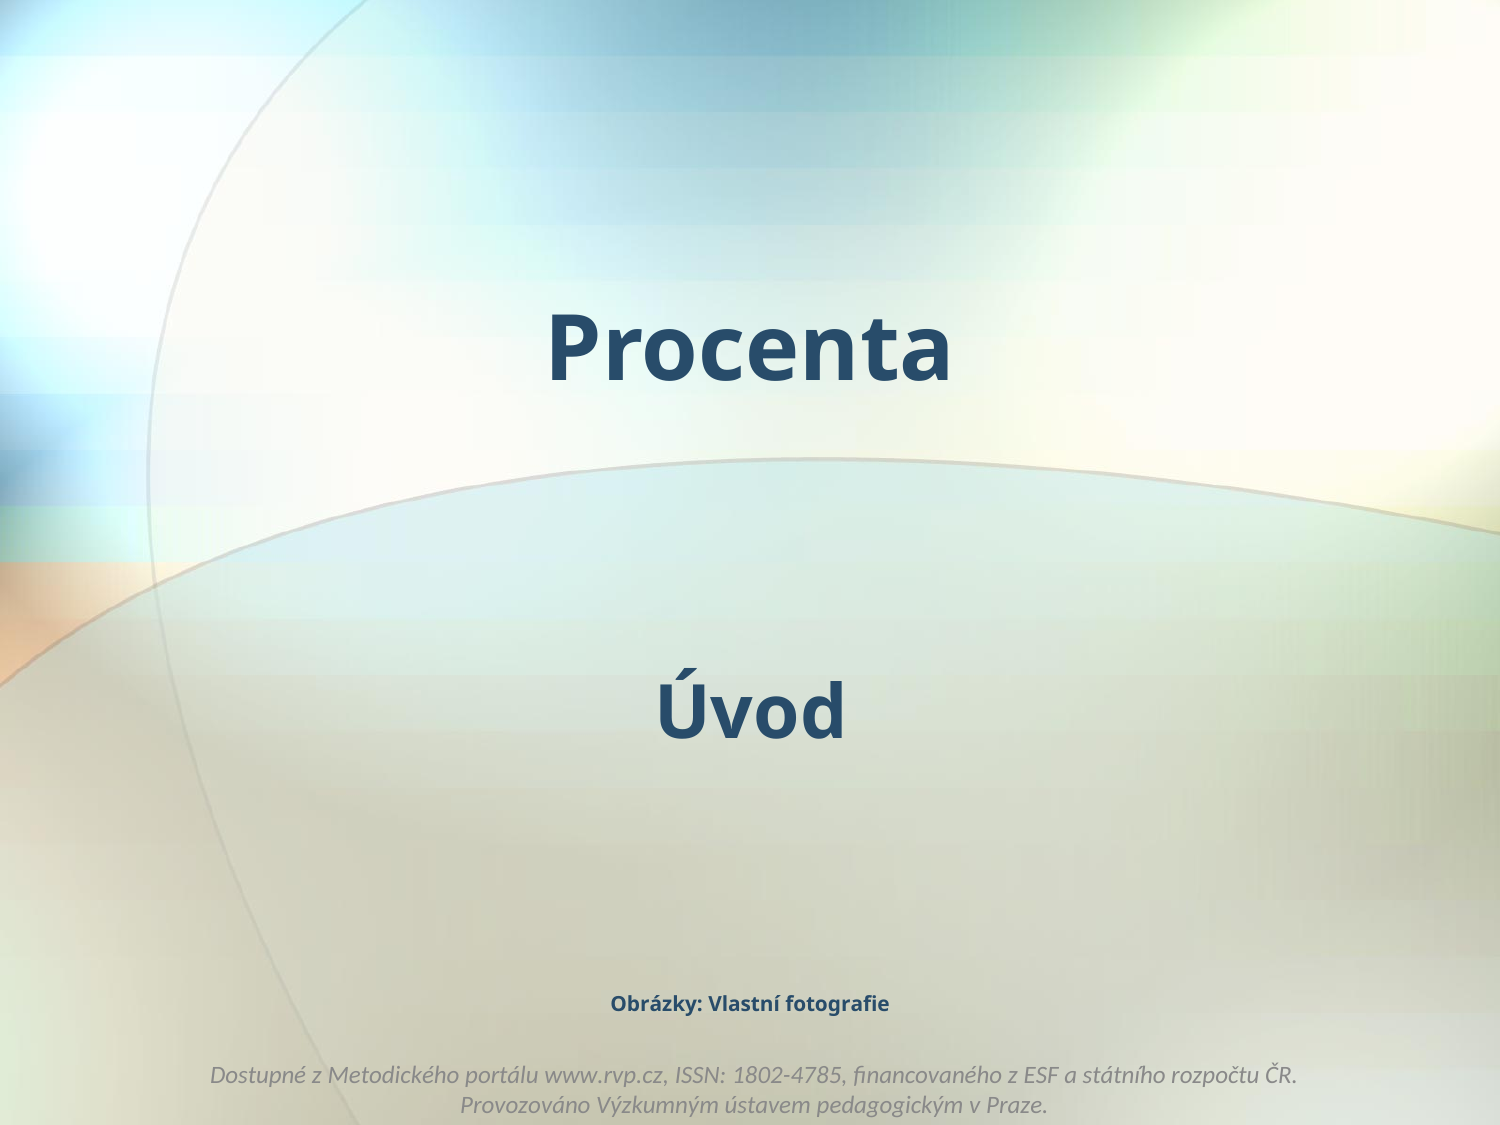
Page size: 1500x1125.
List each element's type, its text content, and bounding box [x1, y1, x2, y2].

picture [0, 0, 1500, 1125]
subtitle Úvod [88, 633, 1414, 941]
text_box Obrázky: Vlastní fotografie [29, 959, 1471, 1047]
title Procenta [106, 237, 1394, 451]
